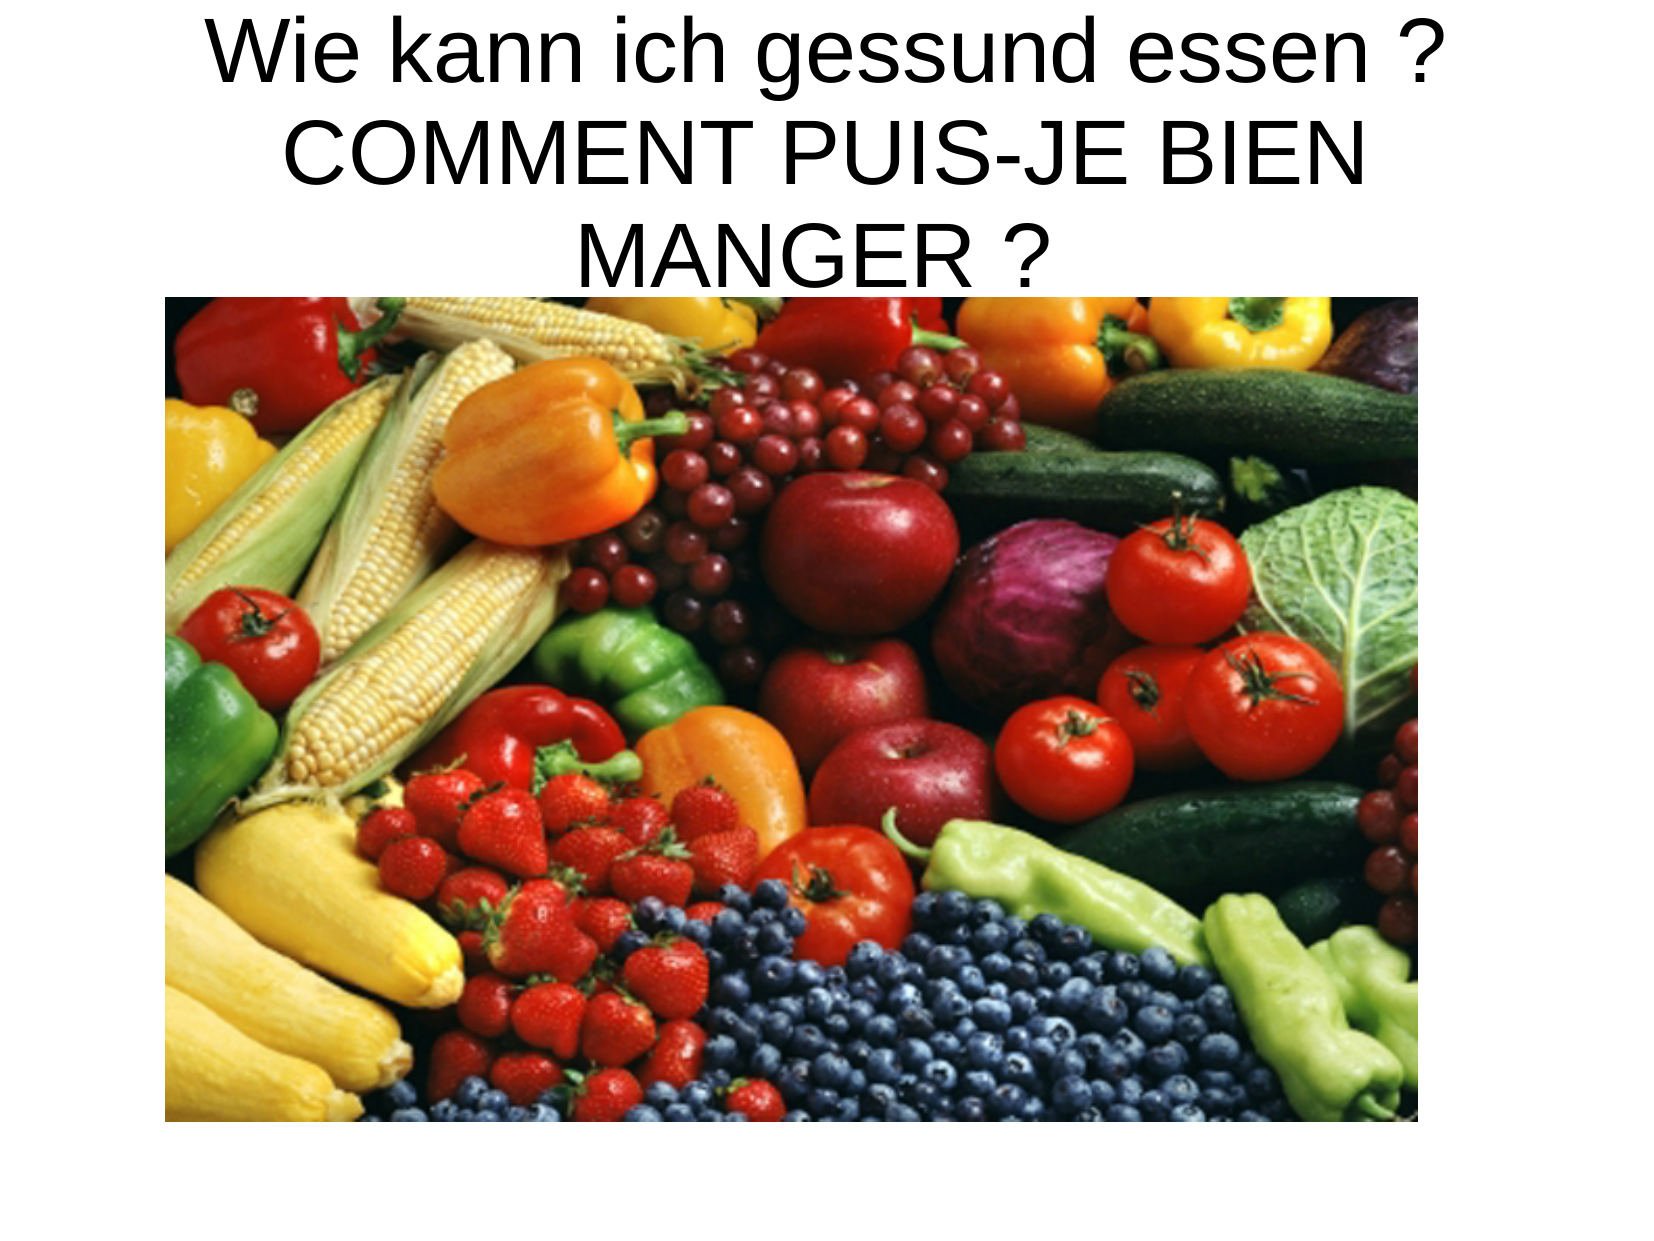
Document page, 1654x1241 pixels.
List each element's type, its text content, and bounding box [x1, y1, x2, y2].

title Wie kann ich gessund essen ? COMMENT PUIS-JE BIEN MANGER ? [82, 0, 1571, 307]
picture [165, 297, 1418, 1123]
